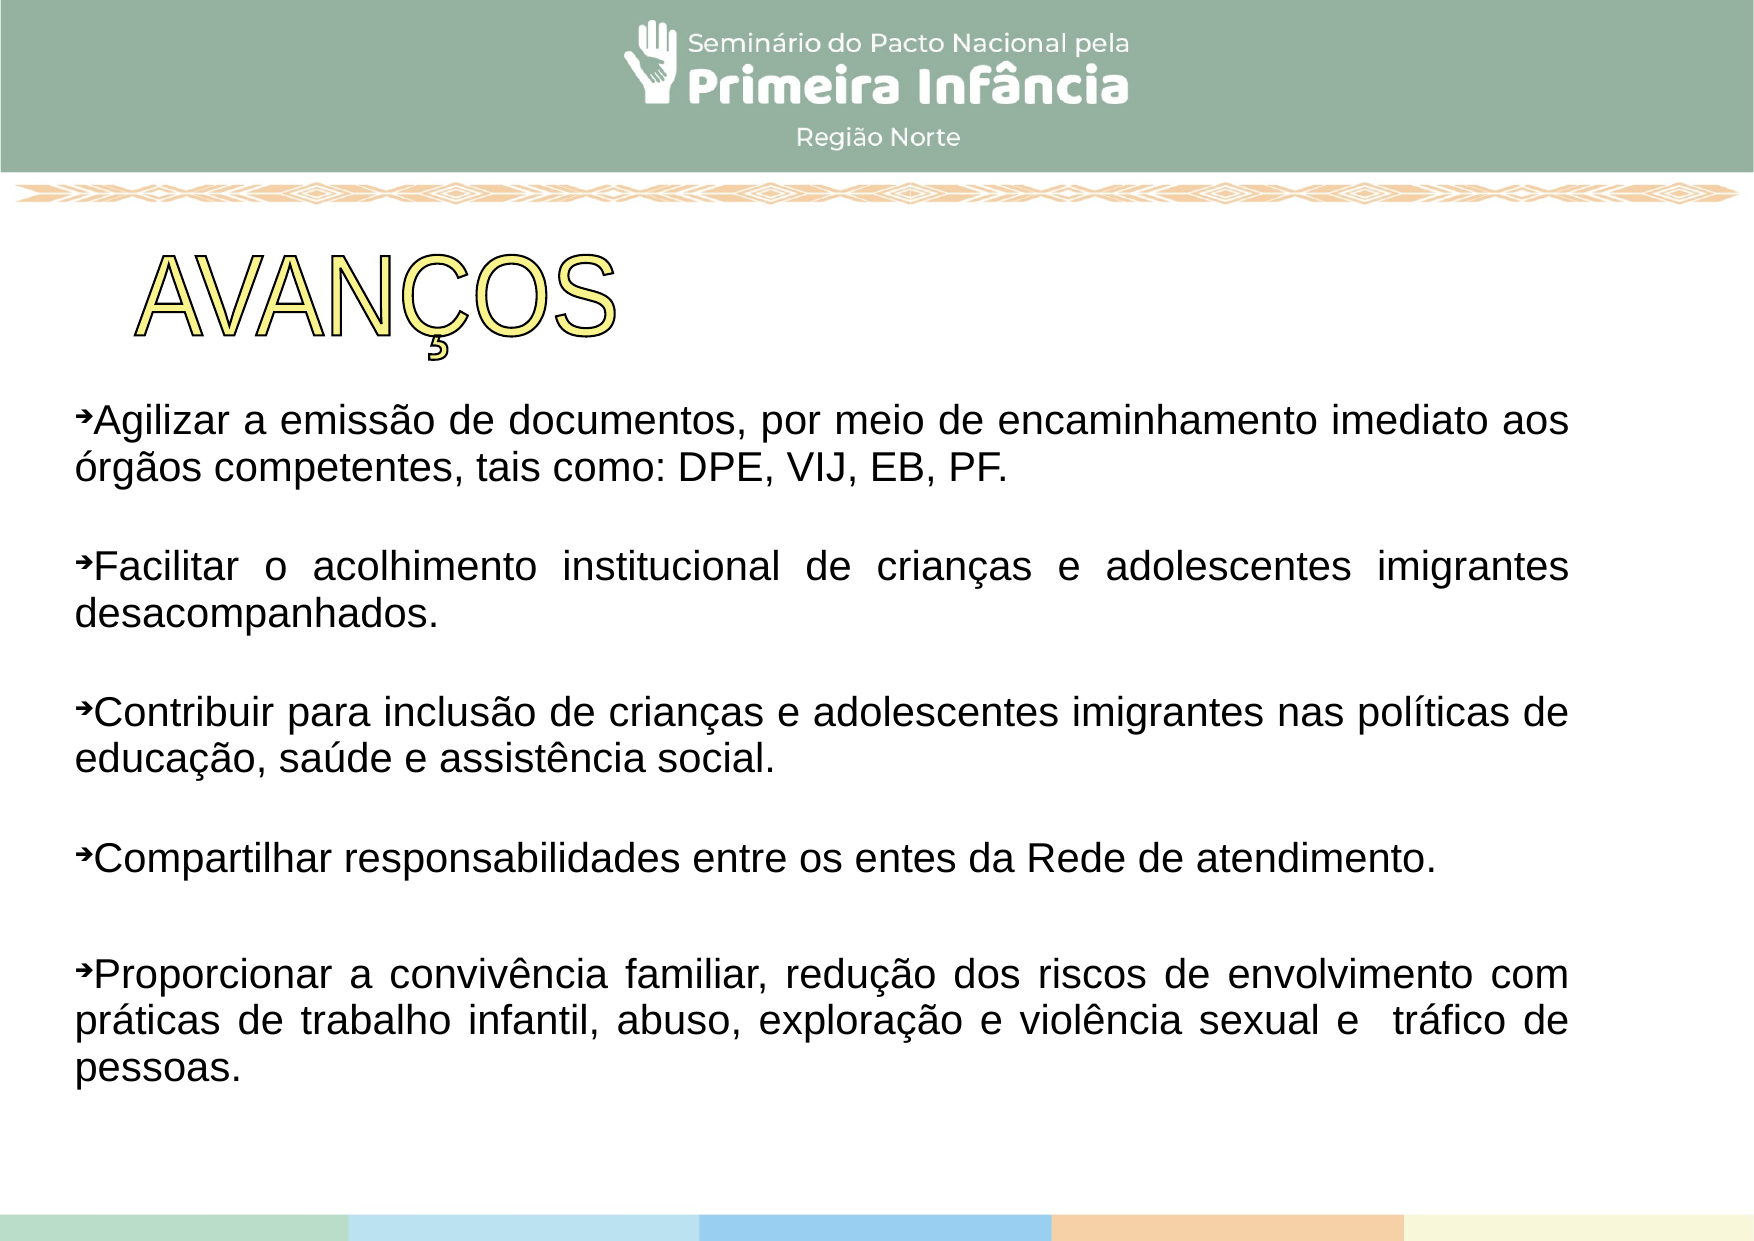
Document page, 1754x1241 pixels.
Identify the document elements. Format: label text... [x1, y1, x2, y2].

text_box AVANÇOS [476, 254, 547, 337]
text_box Agilizar a emissão de documentos, por meio de encaminhamento imediato aos órgãos competentes, tais como: DPE, VIJ, EB, PF. Facilitar o acolhimento institucional de crianças e adolescentes imigrantes desacompanhados. Contribuir para inclusão de crianças e adolescentes imigrantes nas políticas de educação, saúde e assistência social. Compartilhar responsabilidades entre os entes da Rede de atendimento. Proporcionar a convivência familiar, redução dos riscos de envolvimento com práticas de trabalho infantil, abuso, exploração e violência sexual e tráfico de pessoas. [59, 390, 1678, 1147]
text_box AVANÇOS [332, 256, 390, 336]
text_box AVANÇOS [403, 254, 468, 360]
text_box AVANÇOS [134, 256, 203, 336]
text_box AVANÇOS [256, 256, 324, 336]
text_box AVANÇOS [195, 256, 263, 336]
text_box AVANÇOS [555, 254, 615, 337]
